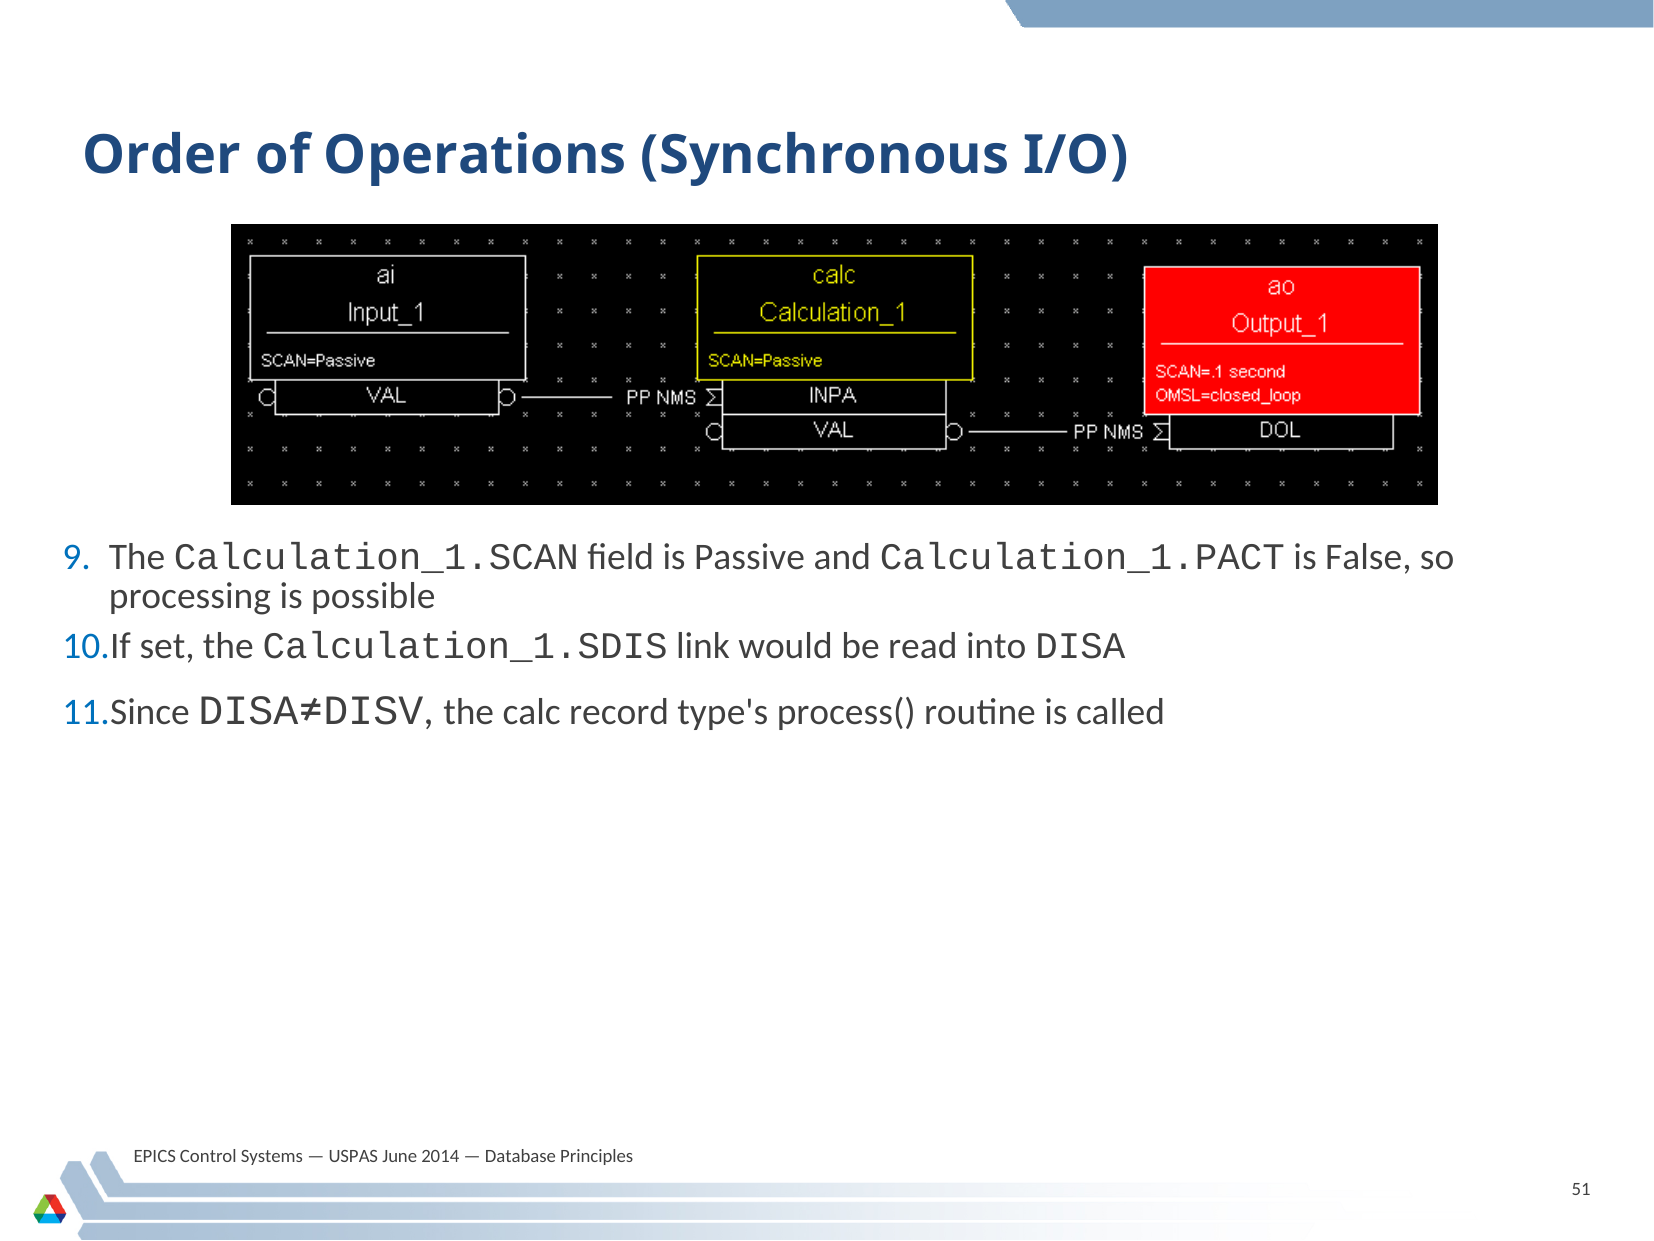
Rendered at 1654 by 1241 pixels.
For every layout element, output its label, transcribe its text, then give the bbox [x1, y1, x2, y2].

picture [0, 0, 1654, 29]
picture [231, 224, 1438, 505]
title Order of Operations (Synchronous I/O) [82, 121, 1571, 185]
picture [0, 1143, 1654, 1240]
list The Calculation_1.SCAN field is Passive and Calculation_1.PACT is False, so processing is possible If set, the Calculation_1.SDIS link would be read into DISA Since DISA≠DISV, the calc record type's process() routine is called [62, 538, 1498, 784]
